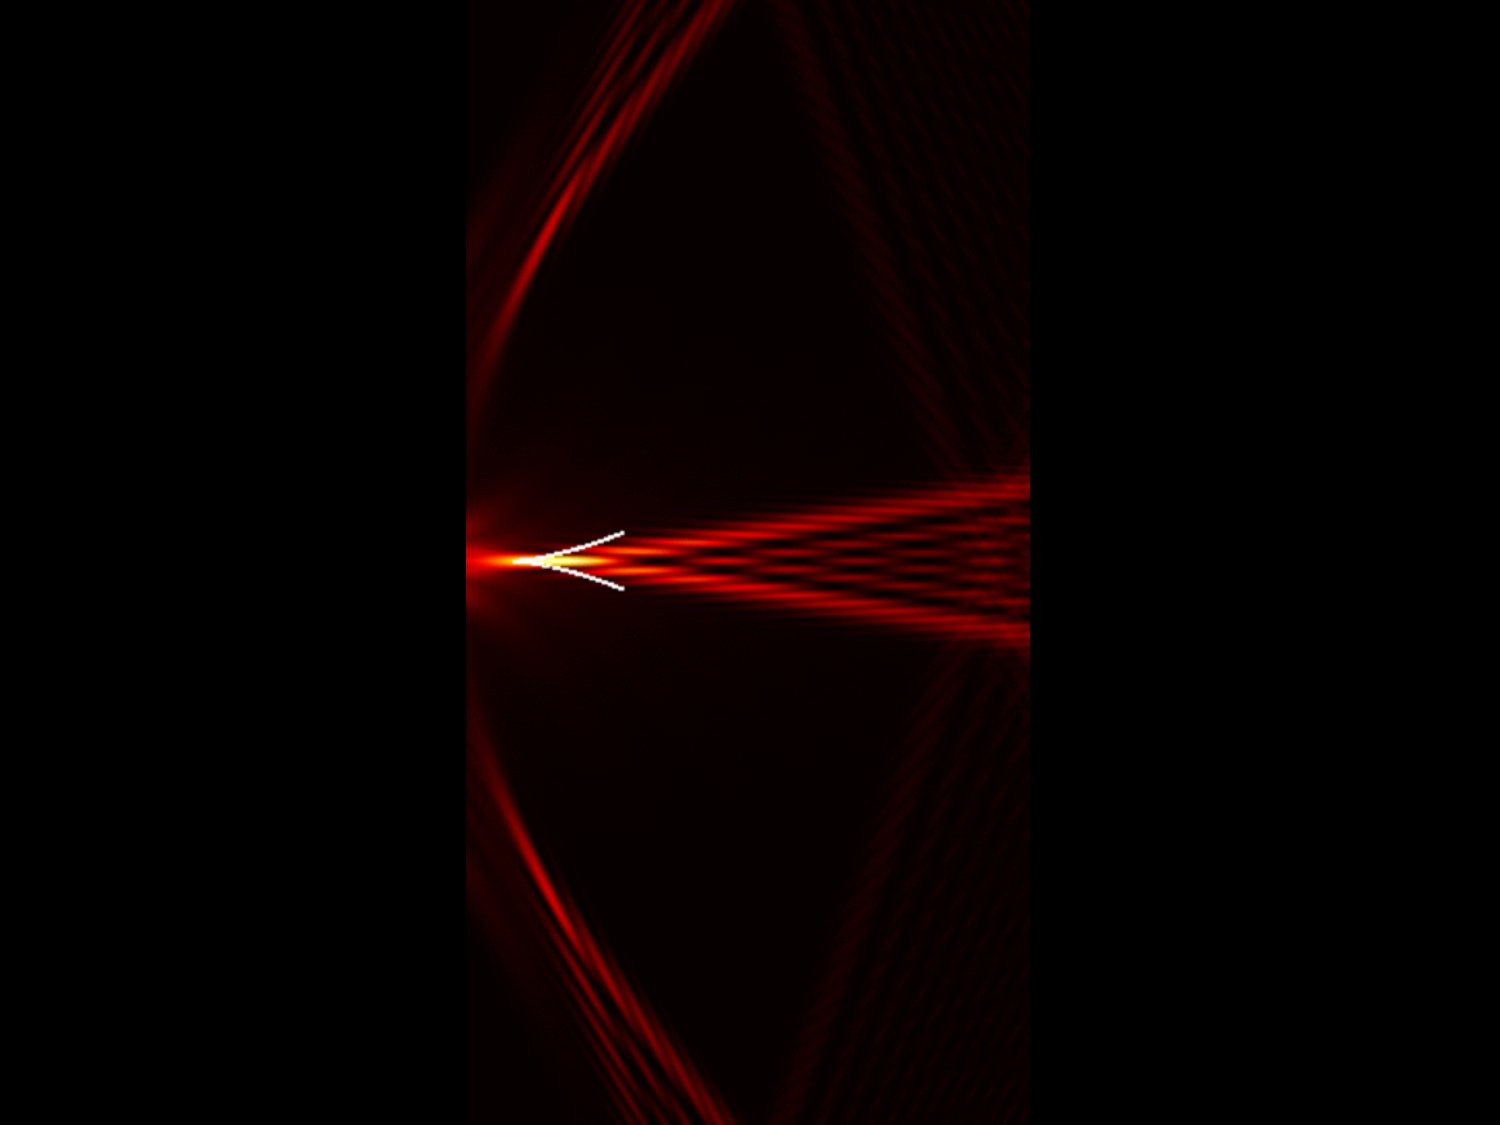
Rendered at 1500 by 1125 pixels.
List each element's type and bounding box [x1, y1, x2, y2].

picture [466, 0, 1030, 1125]
